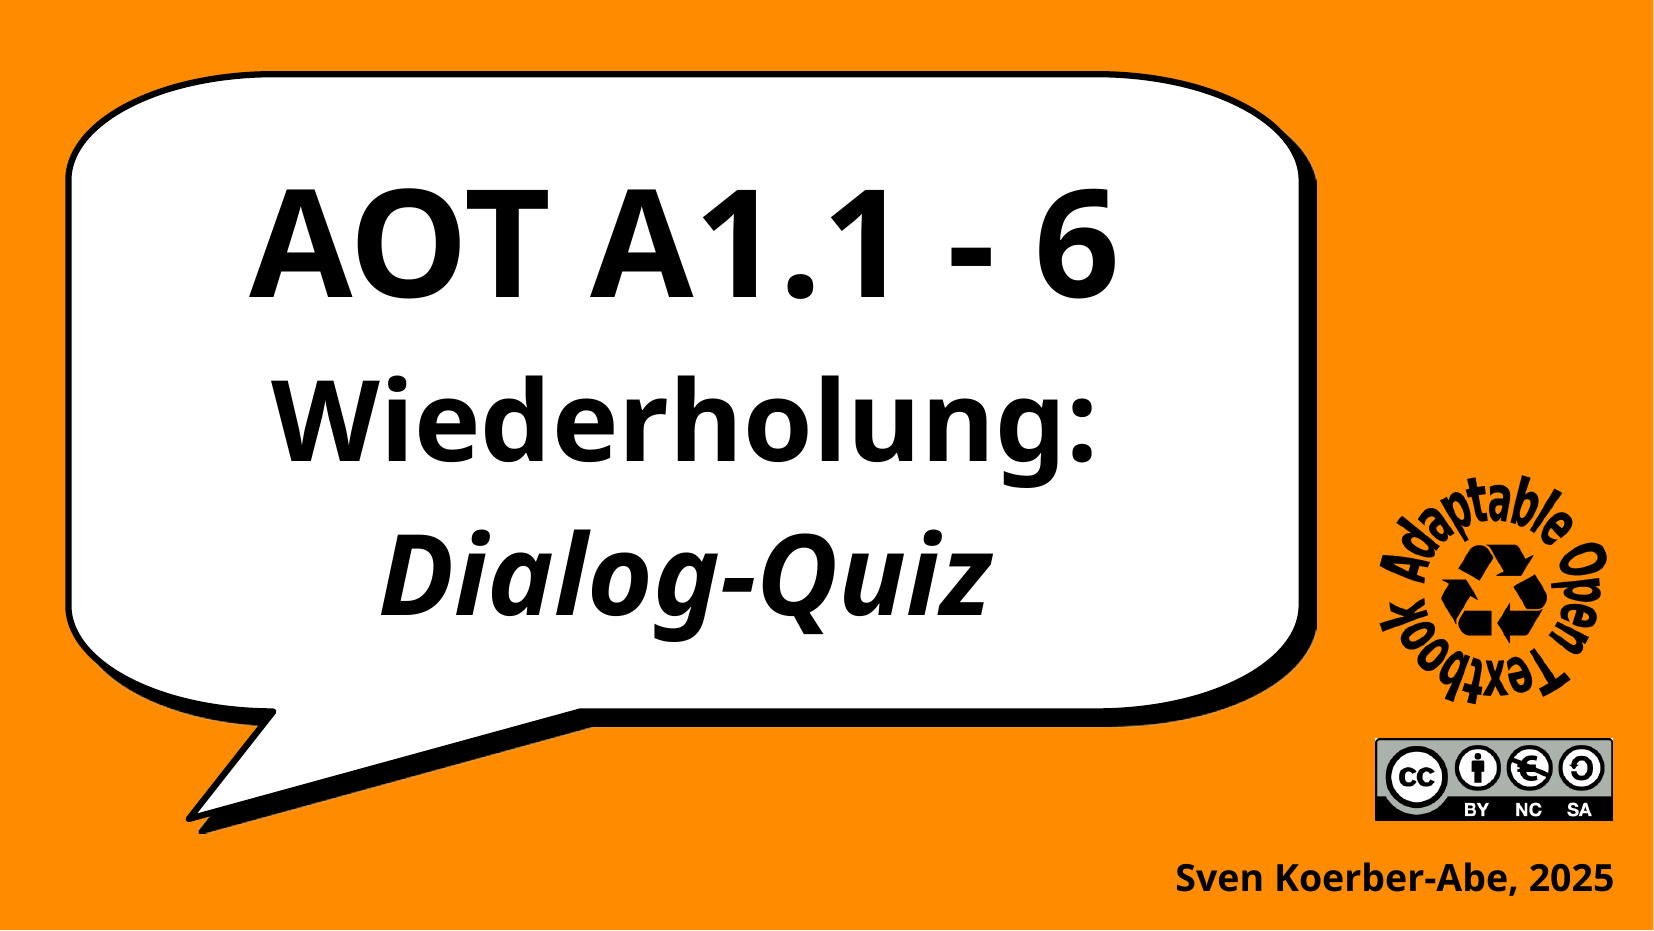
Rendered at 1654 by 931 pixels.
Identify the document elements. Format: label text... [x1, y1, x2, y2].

picture [1375, 472, 1613, 709]
text_box Sven Koerber-Abe, 2025 [1122, 844, 1630, 914]
picture [1375, 738, 1613, 821]
text_box AOT A1.1 - 6 Wiederholung: Dialog-Quiz [68, 74, 1302, 819]
